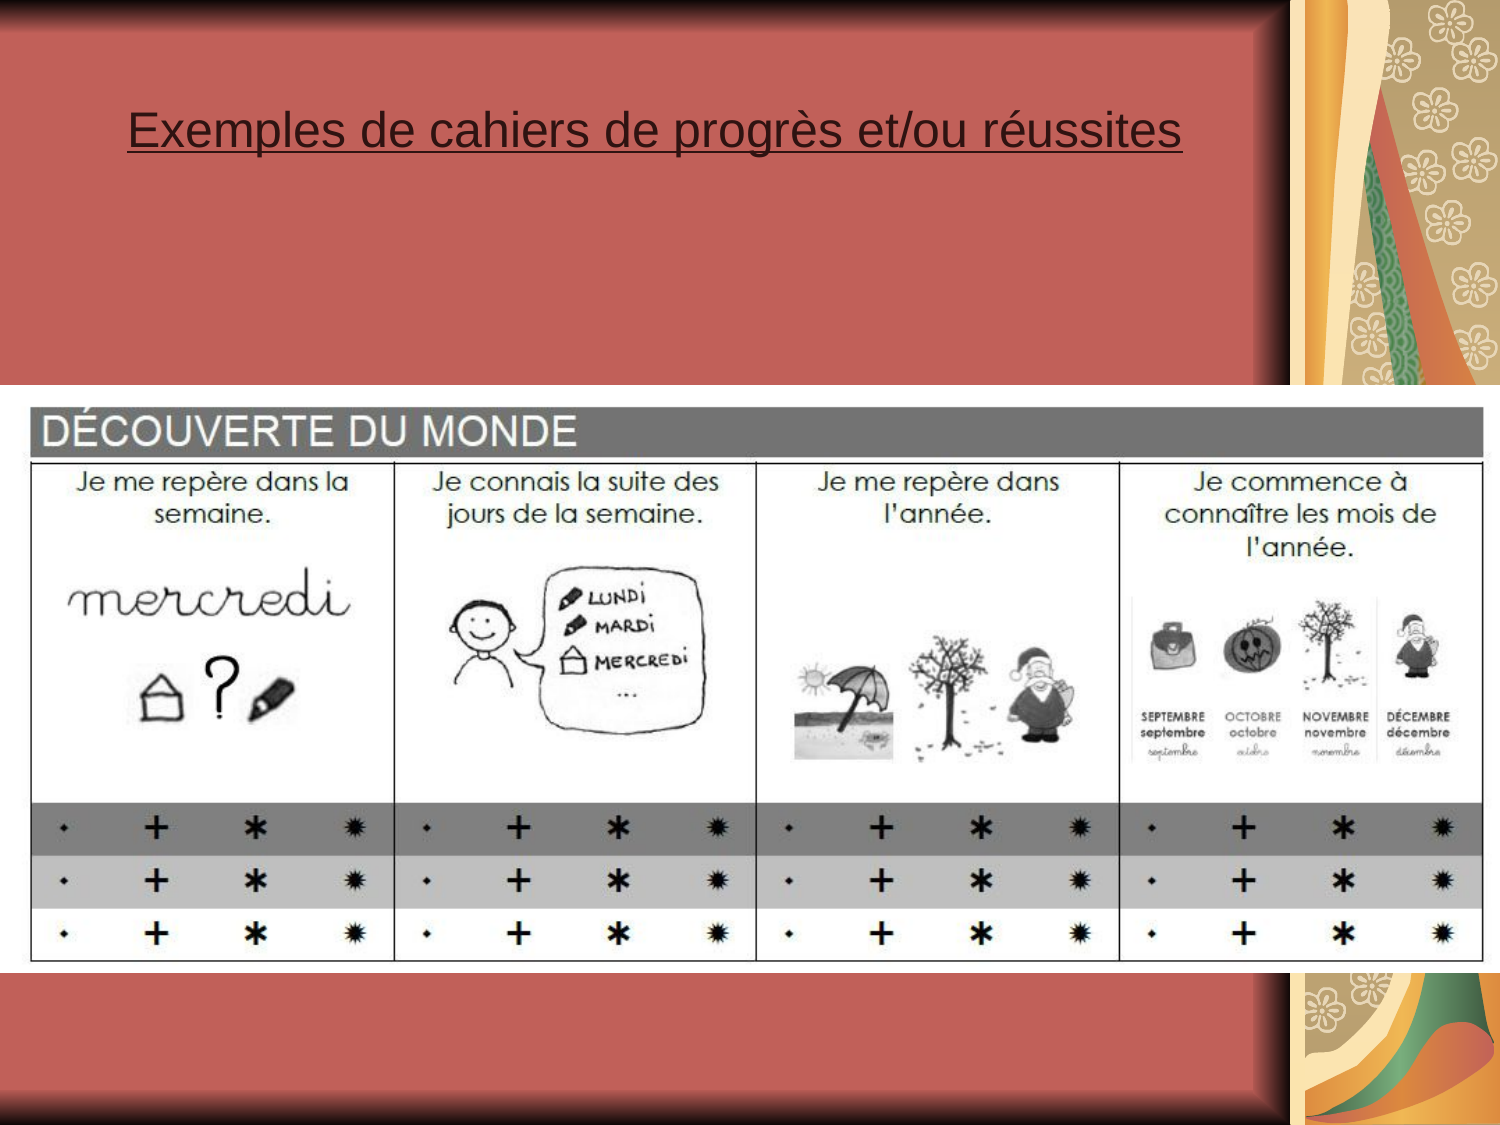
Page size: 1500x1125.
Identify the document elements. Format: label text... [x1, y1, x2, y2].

picture [0, 145, 1500, 973]
text_box Exemples de cahiers de progrès et/ou réussites [112, 90, 1198, 166]
